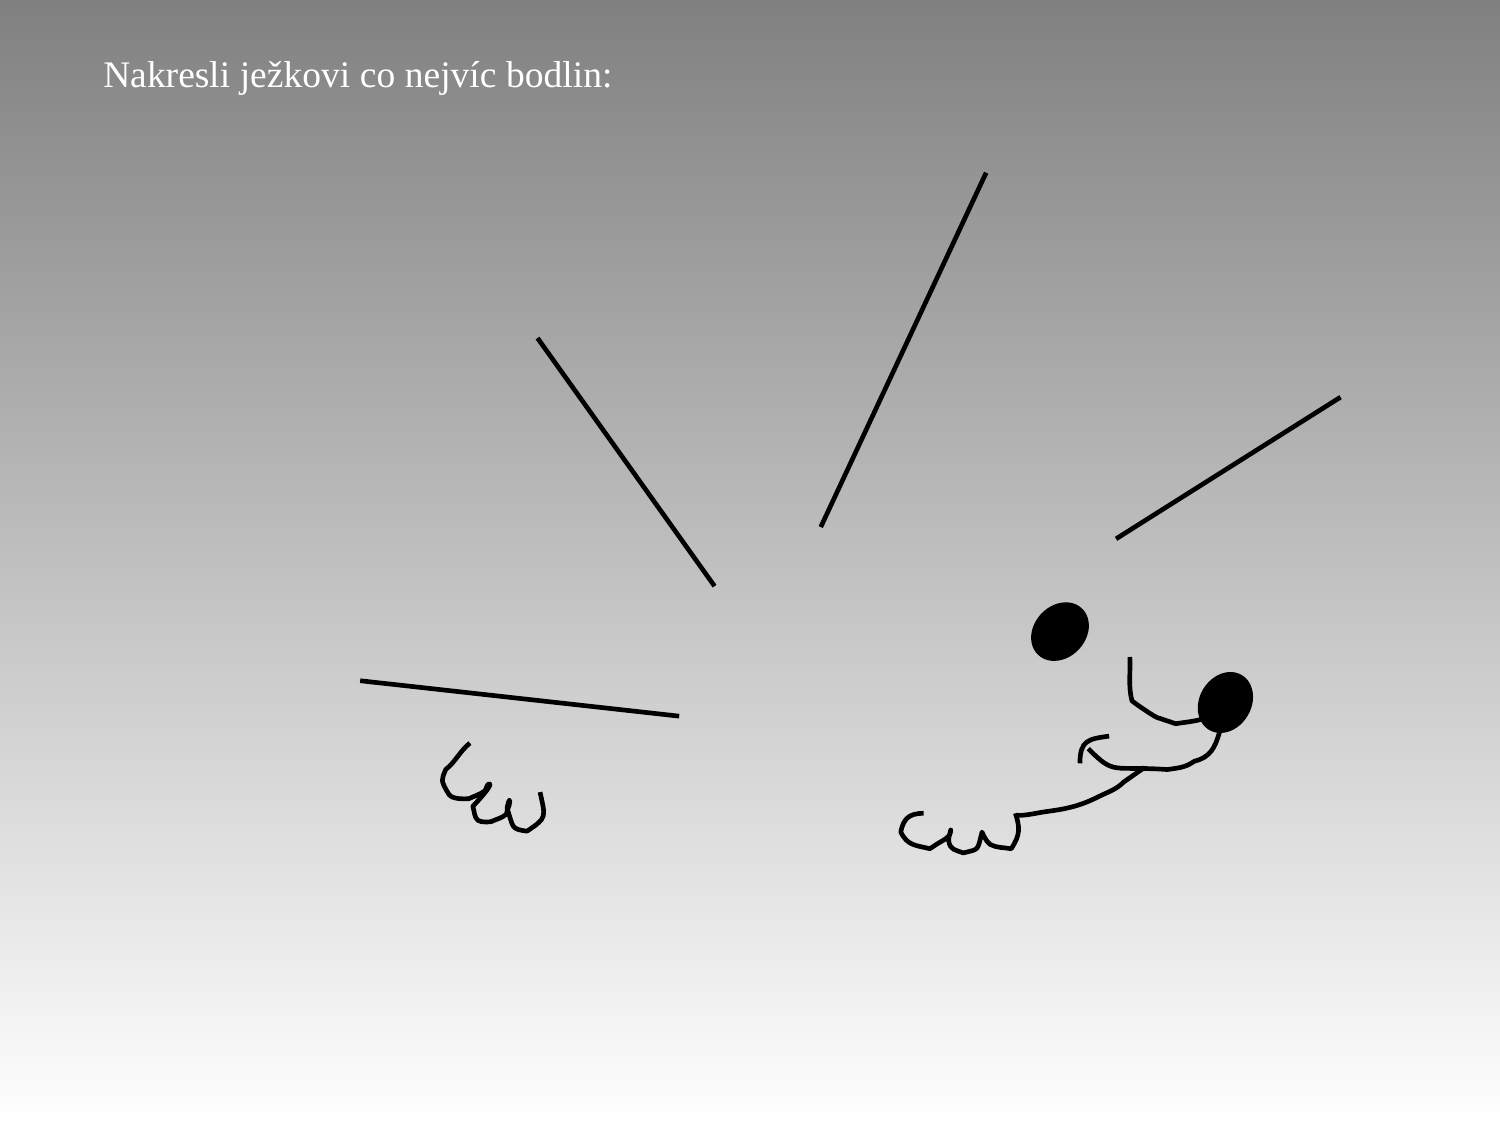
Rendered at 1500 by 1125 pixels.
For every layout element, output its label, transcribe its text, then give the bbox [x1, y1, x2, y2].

text_box [1033, 604, 1087, 659]
text_box Nakresli ježkovi co nejvíc bodlin: [88, 42, 1412, 104]
text_box [1200, 674, 1251, 731]
